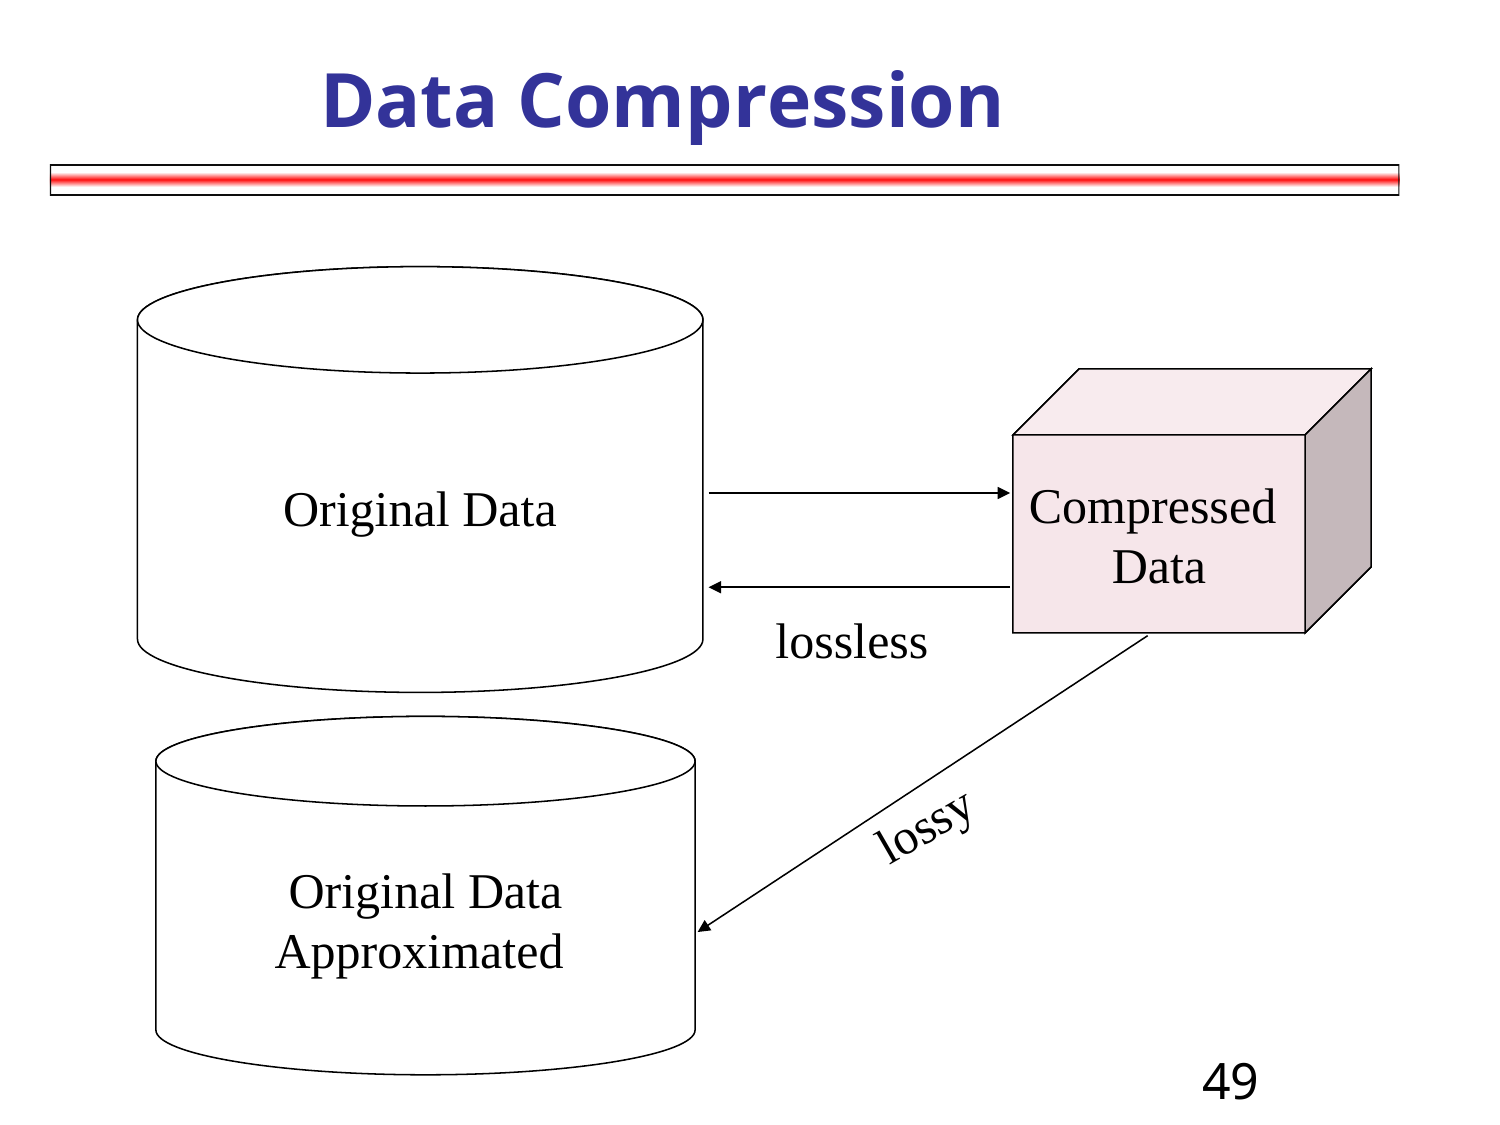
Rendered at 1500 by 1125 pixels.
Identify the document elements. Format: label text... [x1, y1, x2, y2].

text_box Original Data [137, 323, 703, 693]
text_box lossless [760, 601, 944, 677]
text_box Compressed Data [1012, 435, 1305, 633]
text_box Original Data Approximated [155, 762, 696, 1075]
text_box <number> [1187, 1062, 1500, 1125]
text_box lossy [847, 756, 1001, 889]
title Data Compression [189, 44, 1136, 150]
